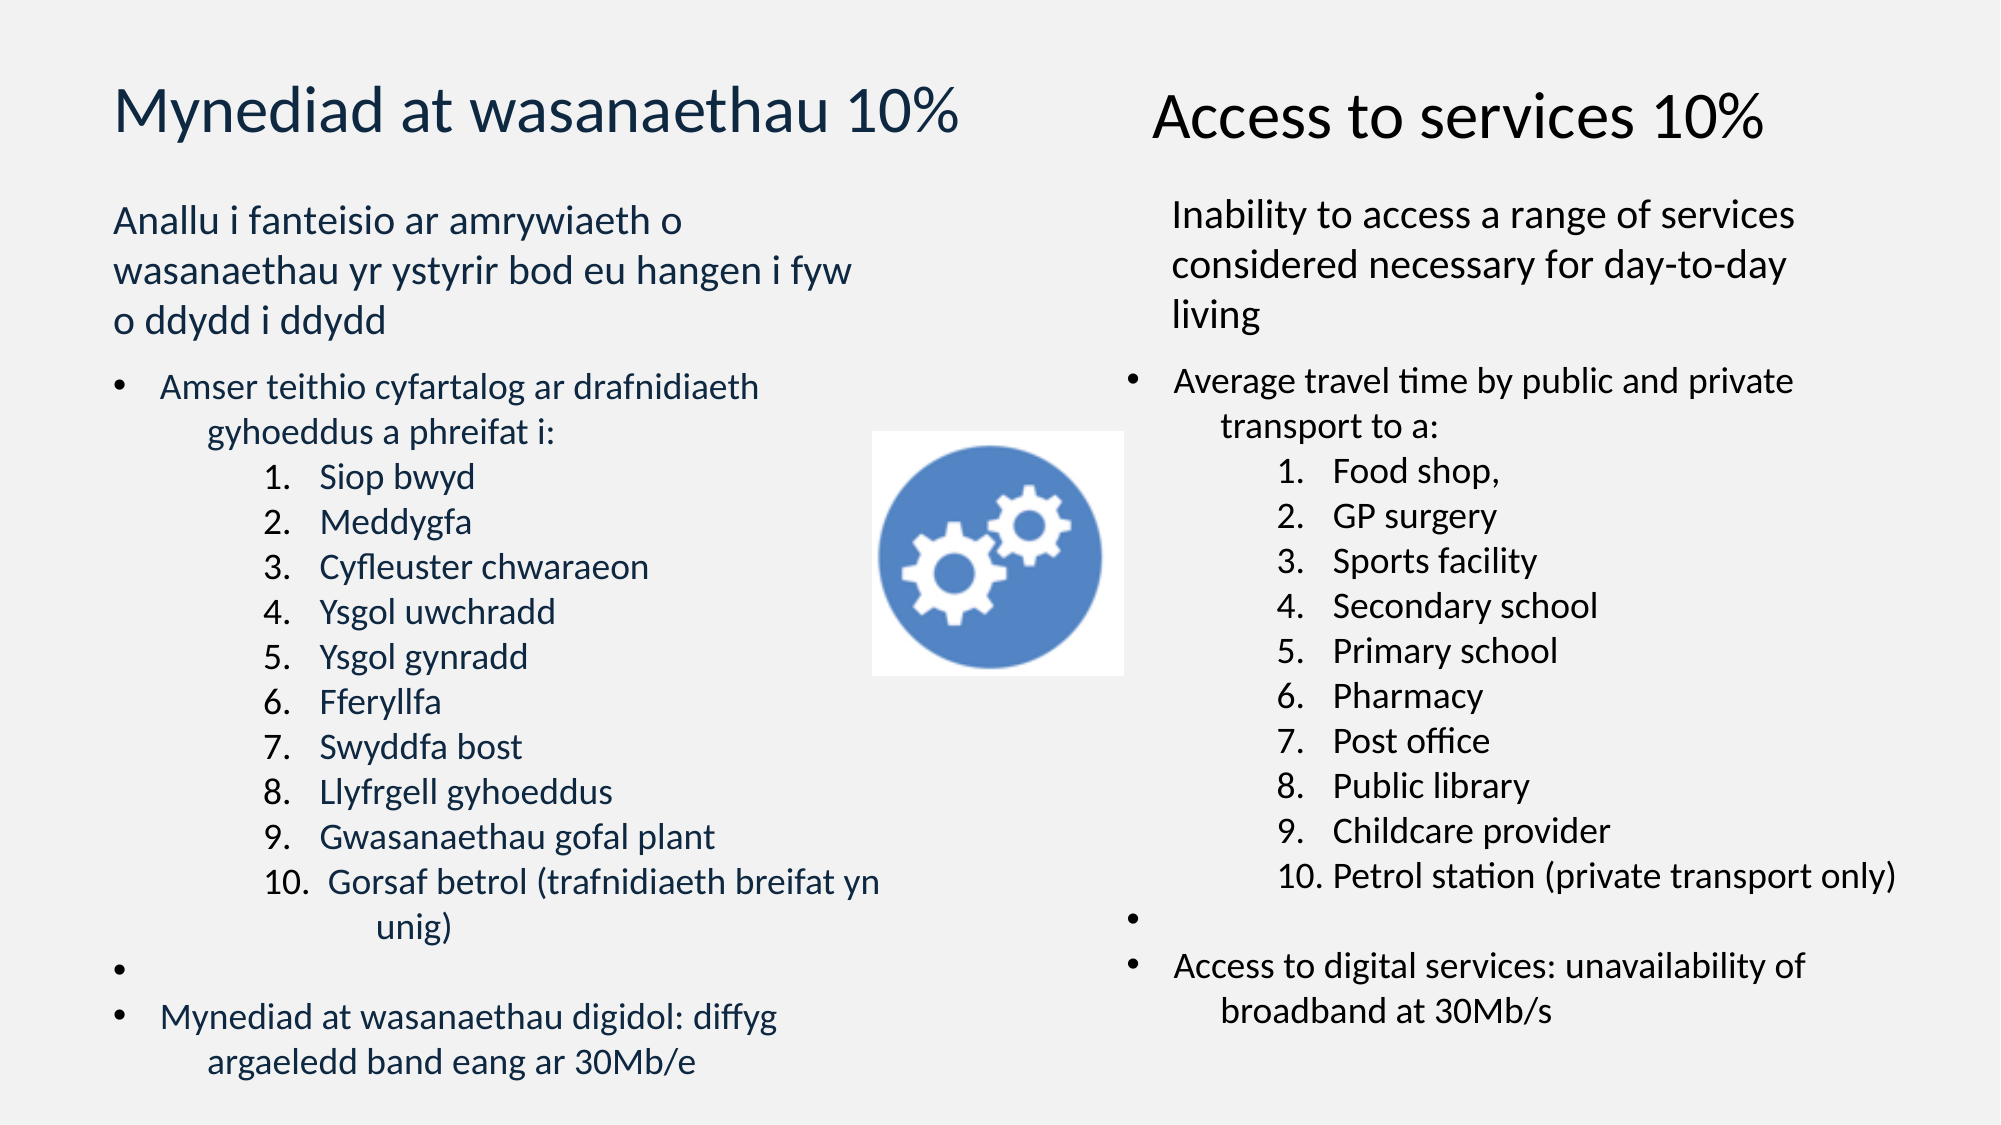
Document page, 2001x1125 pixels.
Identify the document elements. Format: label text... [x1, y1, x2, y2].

picture [944, 431, 1111, 677]
text_box Inability to access a range of services considered necessary for day-to-day living [1112, 179, 1856, 344]
text_box Amser teithio cyfartalog ar drafnidiaeth gyhoeddus a phreifat i: Siop bwyd Meddygfa Cyfleuster chwaraeon Ysgol uwchradd Ysgol gynradd Fferyllfa Swyddfa bost Llyfrgell gyhoeddus Gwasanaethau gofal plant Gorsaf betrol (trafnidiaeth breifat yn unig) Mynediad at wasanaethau digidol: diffyg argaeledd band eang ar 30Mb/e [98, 354, 944, 1052]
text_box Access to services 10% [1137, 24, 1856, 149]
text_box Mynediad at wasanaethau 10% [98, 58, 1000, 155]
text_box Average travel time by public and private transport to a: Food shop, GP surgery Sports facility Secondary school Primary school Pharmacy Post office Public library Childcare provider Petrol station (private transport only) Access to digital services: unavailability of broadband at 30Mb/s [1111, 348, 1933, 1046]
text_box Anallu i fanteisio ar amrywiaeth o wasanaethau yr ystyrir bod eu hangen i fyw o ddydd i ddydd [98, 185, 880, 352]
